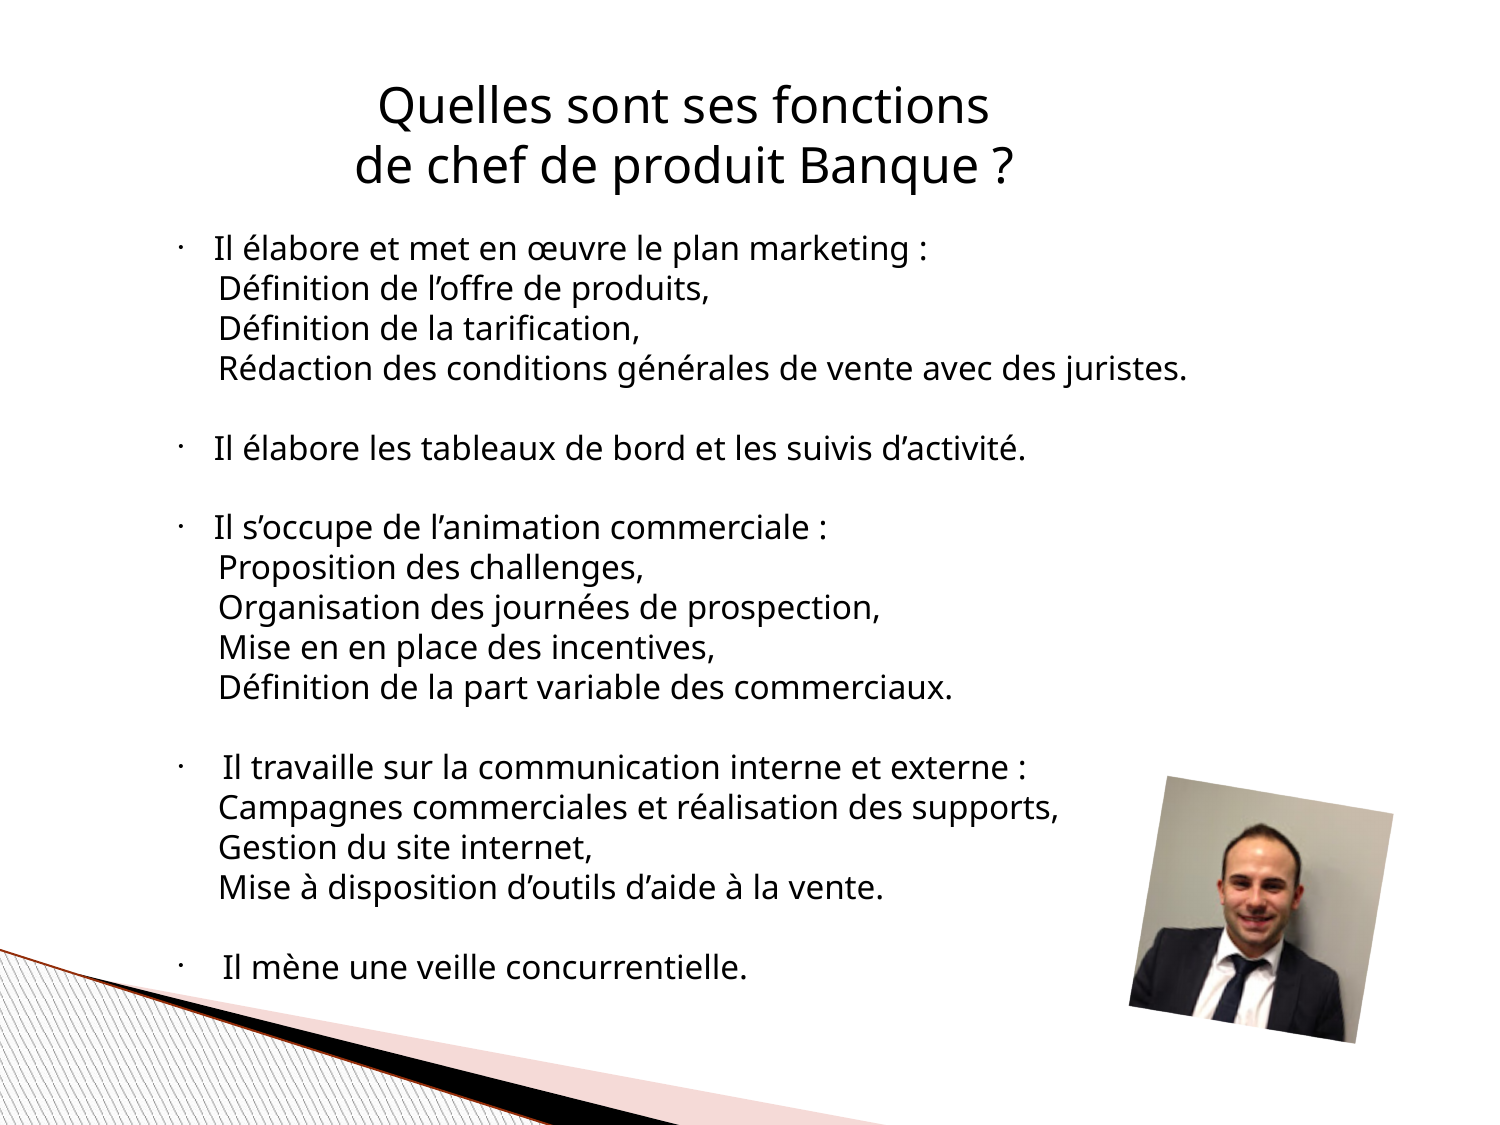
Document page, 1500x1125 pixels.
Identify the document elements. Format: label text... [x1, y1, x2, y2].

picture [0, 952, 543, 1125]
picture [1128, 775, 1394, 1044]
text_box Quelles sont ses fonctions de chef de produit Banque ? [171, 66, 1211, 202]
text_box Il élabore et met en œuvre le plan marketing : Définition de l’offre de produits, Définition de la tarification, Rédaction des conditions générales de vente avec des juristes. Il élabore les tableaux de bord et les suivis d’activité. Il s’occupe de l’animation commerciale : Proposition des challenges, Organisation des journées de prospection, Mise en en place des incentives, Définition de la part variable des commerciaux. Il travaille sur la communication interne et externe : Campagnes commerciales et réalisation des supports, Gestion du site internet, Mise à disposition d’outils d’aide à la vente. Il mène une veille concurrentielle. [53, 219, 1436, 1079]
